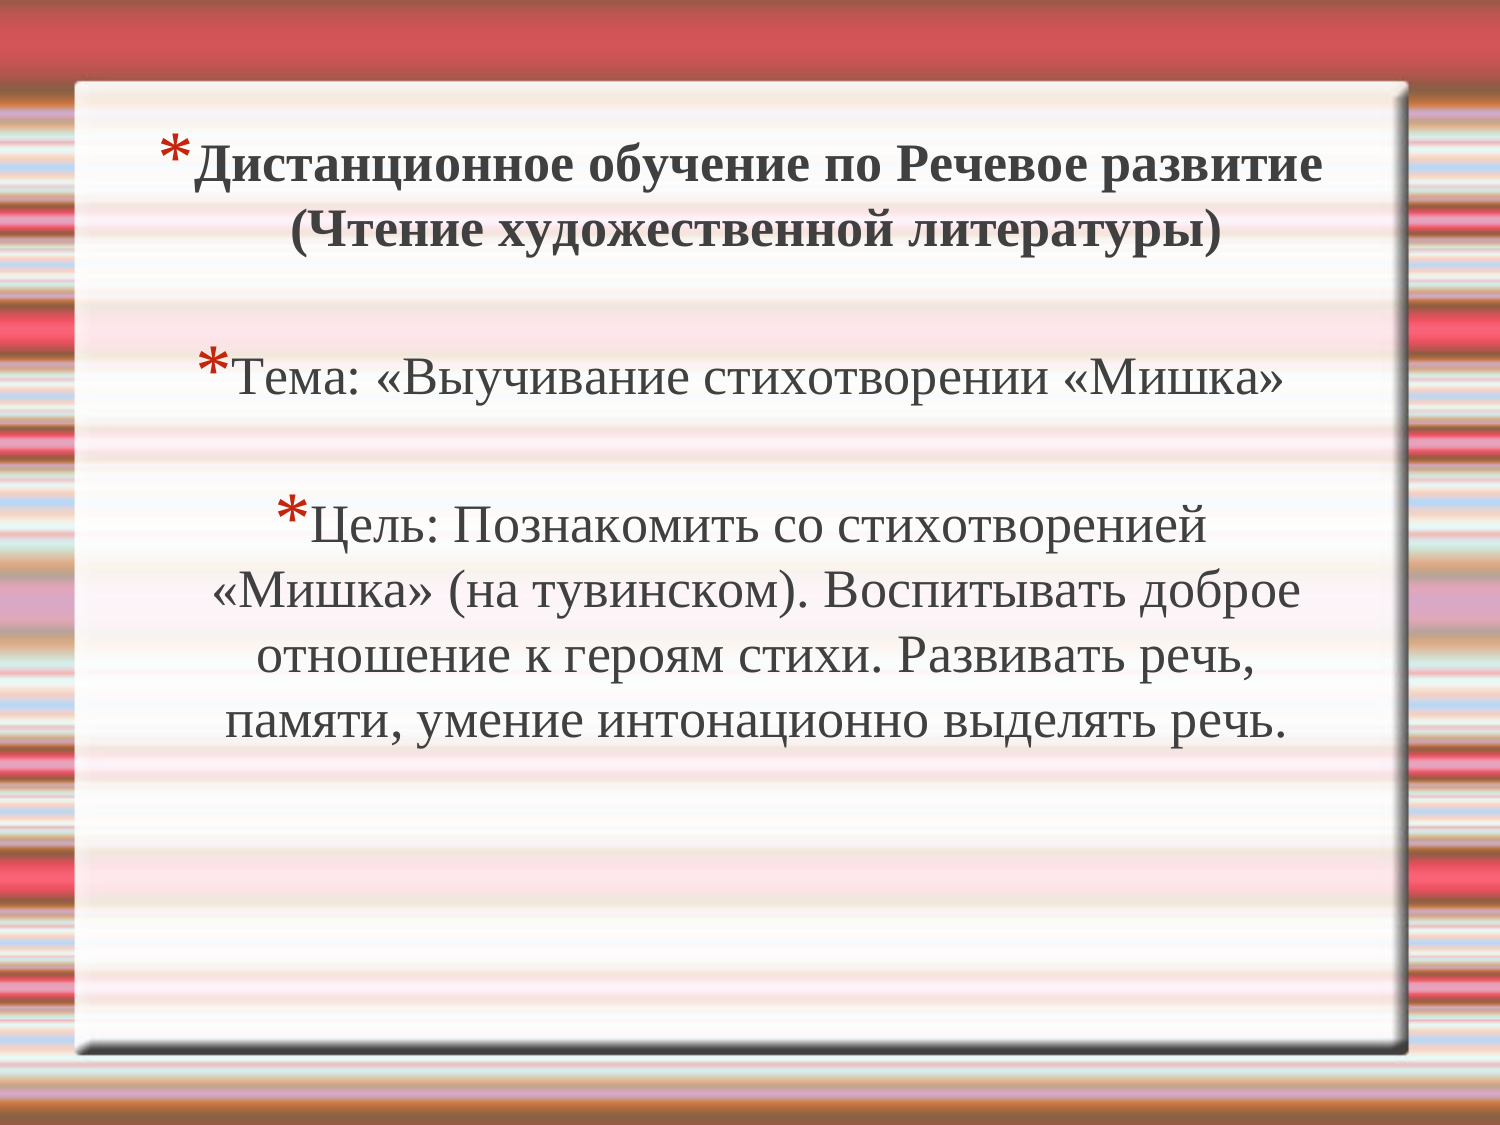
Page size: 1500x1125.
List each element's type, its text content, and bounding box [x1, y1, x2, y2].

list Дистанционное обучение по Речевое развитие (Чтение художественной литературы) Тема: «Выучивание стихотворении «Мишка» Цель: Познакомить со стихотворенией «Мишка» (на тувинском). Воспитывать доброе отношение к героям стихи. Развивать речь, памяти, умение интонационно выделять речь. [135, 120, 1341, 690]
picture [0, 0, 1500, 1125]
